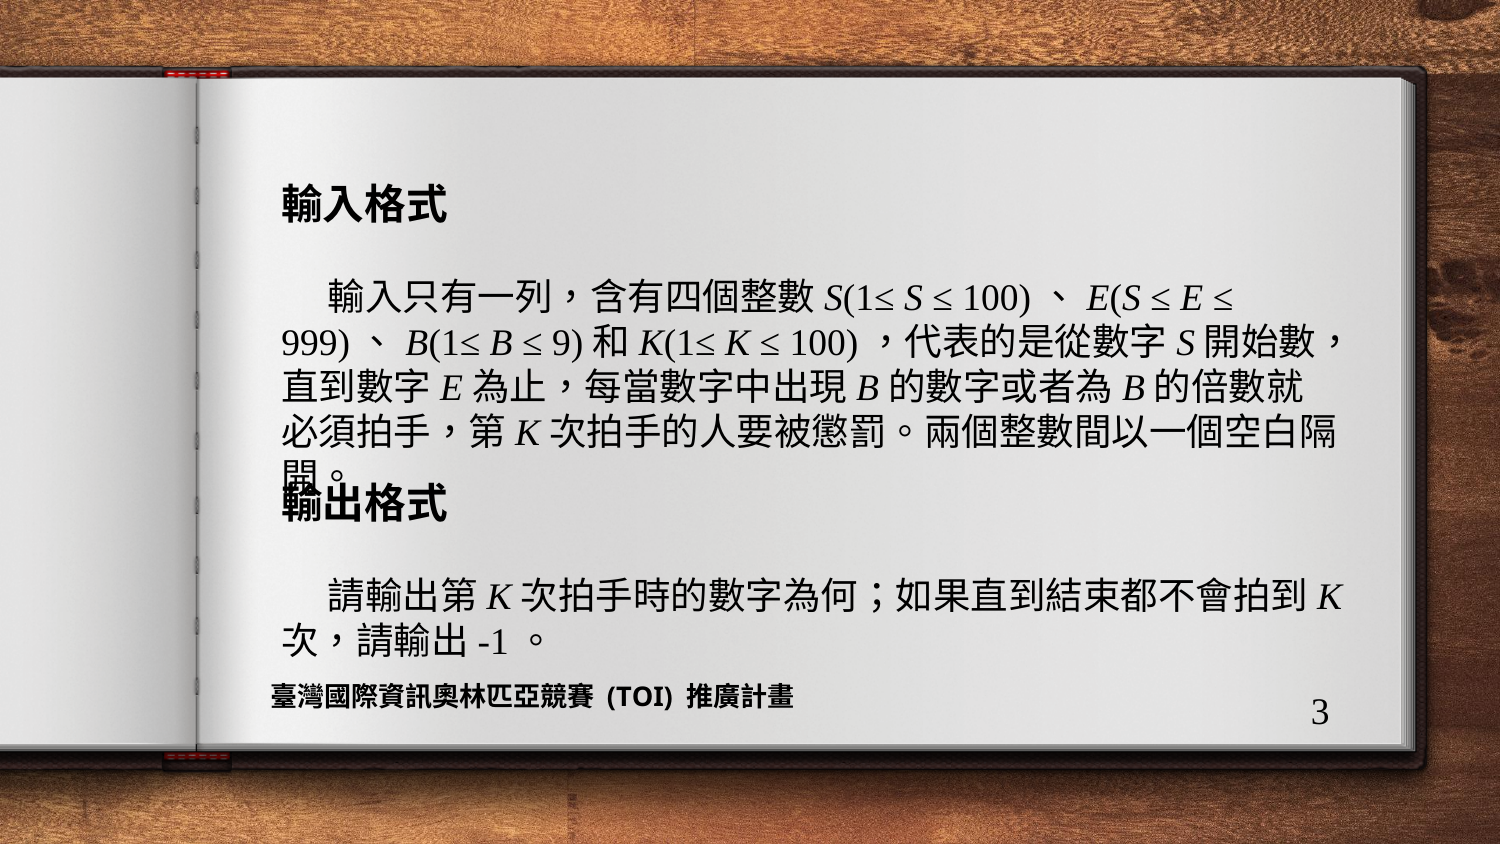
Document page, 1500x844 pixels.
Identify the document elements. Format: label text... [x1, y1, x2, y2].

text_box [1295, 672, 1386, 737]
text_box 輸入格式 輸入只有一列，含有四個整數S(1≤ S ≤ 100)、E(S ≤ E ≤ 999)、B(1≤ B ≤ 9)和K(1≤ K ≤ 100)，代表的是從數字S開始數，直到數字E為止，每當數字中出現B的數字或者為B的倍數就必須拍手，第K次拍手的人要被懲罰。兩個整數間以一個空白隔開。 [266, 171, 1356, 470]
text_box 輸出格式 請輸出第K次拍手時的數字為何；如果直到結束都不會拍到K次，請輸出-1。 [266, 470, 1368, 670]
